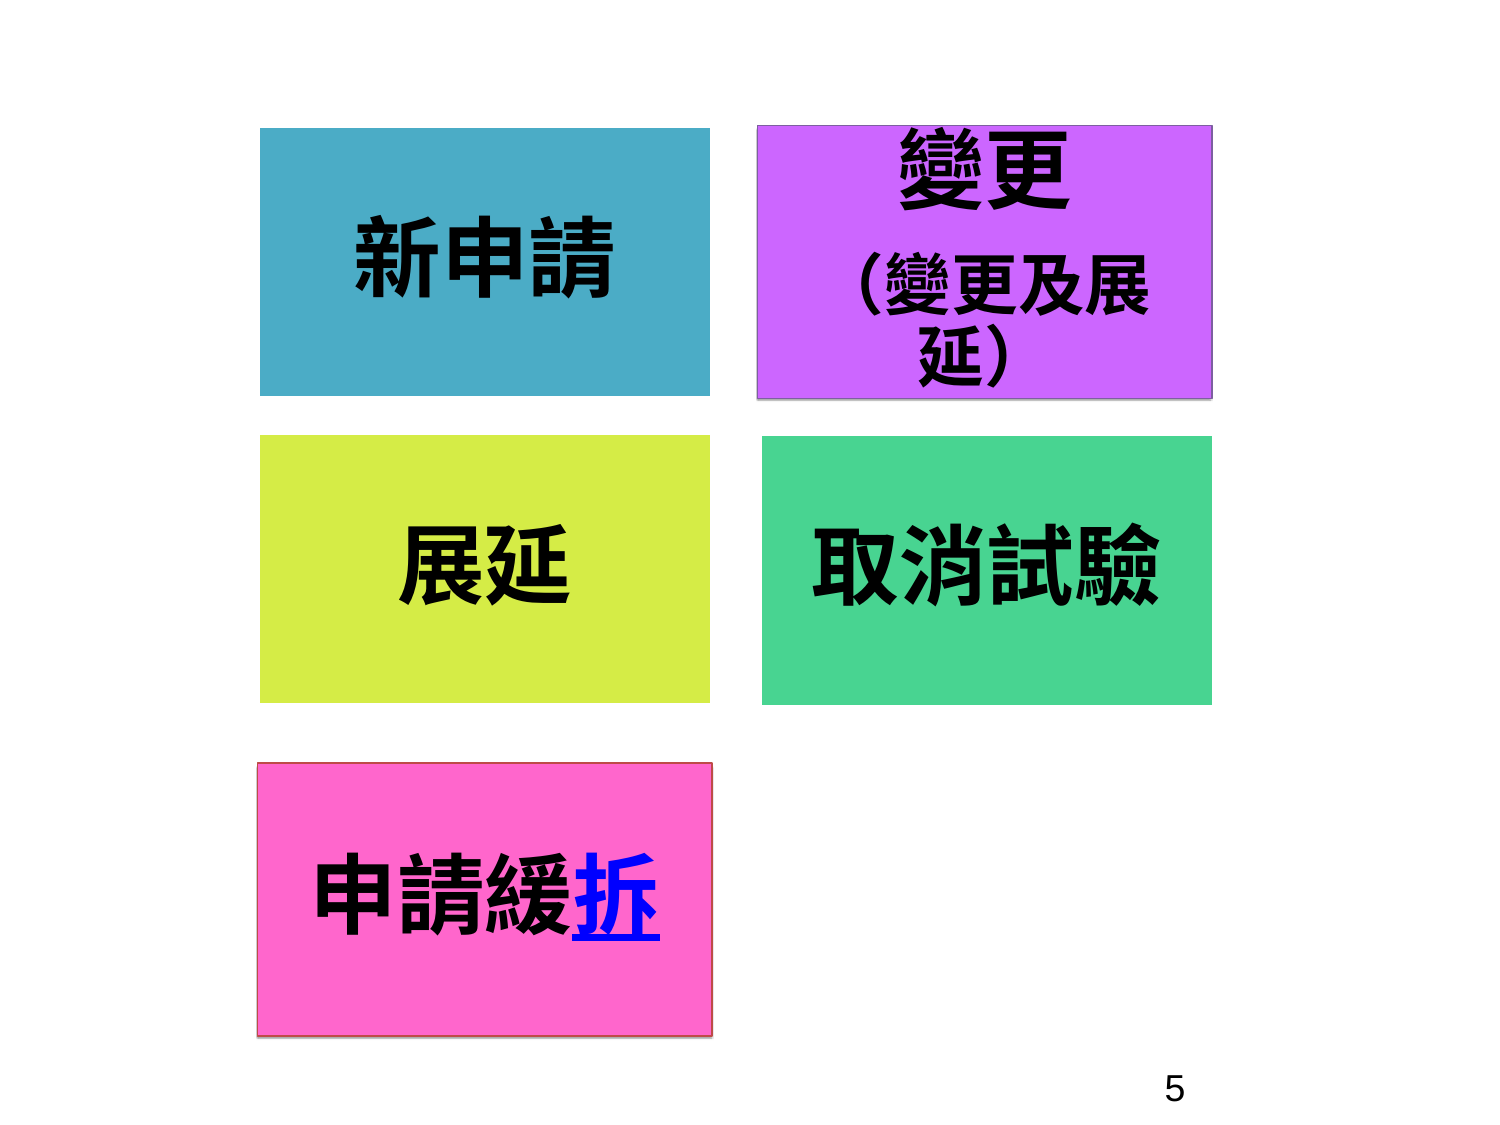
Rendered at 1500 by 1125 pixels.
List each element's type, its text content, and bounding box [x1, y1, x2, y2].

text_box 新申請 [257, 125, 713, 399]
text_box 取消試驗 [759, 434, 1215, 708]
text_box 變更 （變更及展延） [757, 125, 1213, 399]
text_box 展延 [257, 432, 713, 706]
text_box 申請緩拆 [257, 763, 713, 1037]
text_box <編號> [1149, 1056, 1500, 1117]
